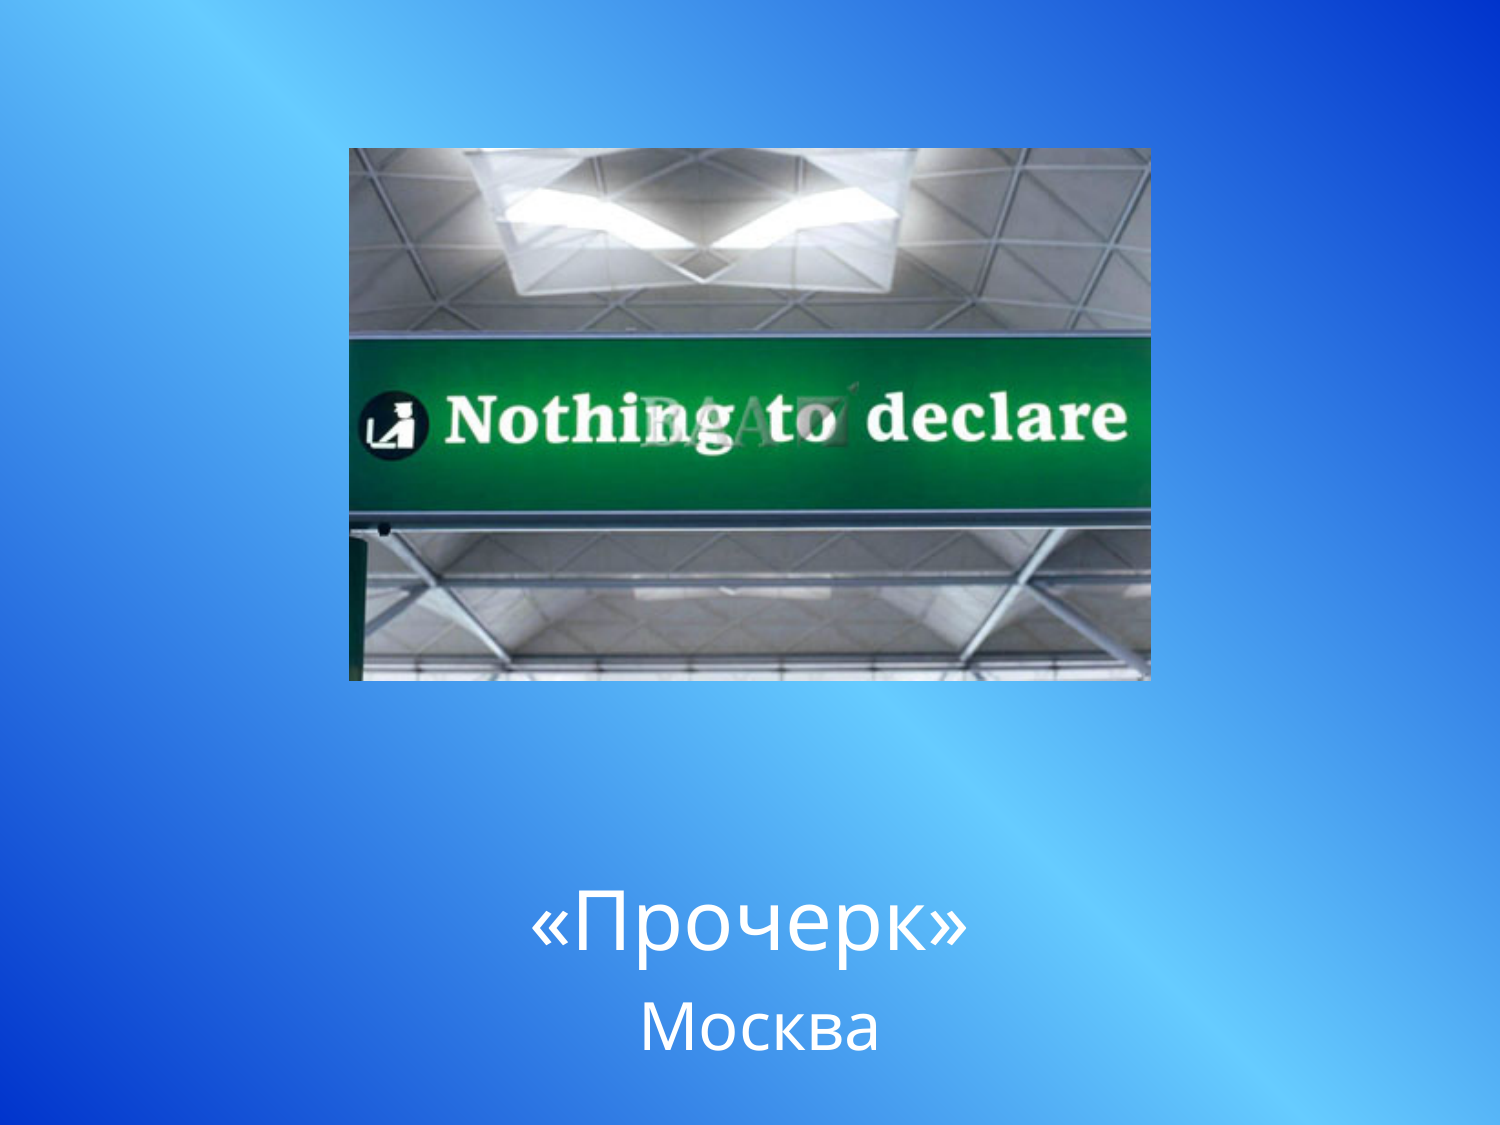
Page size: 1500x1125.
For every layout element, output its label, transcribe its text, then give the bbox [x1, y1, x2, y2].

text_box «Прочерк» Москва [112, 846, 1388, 1088]
picture [349, 148, 1151, 681]
